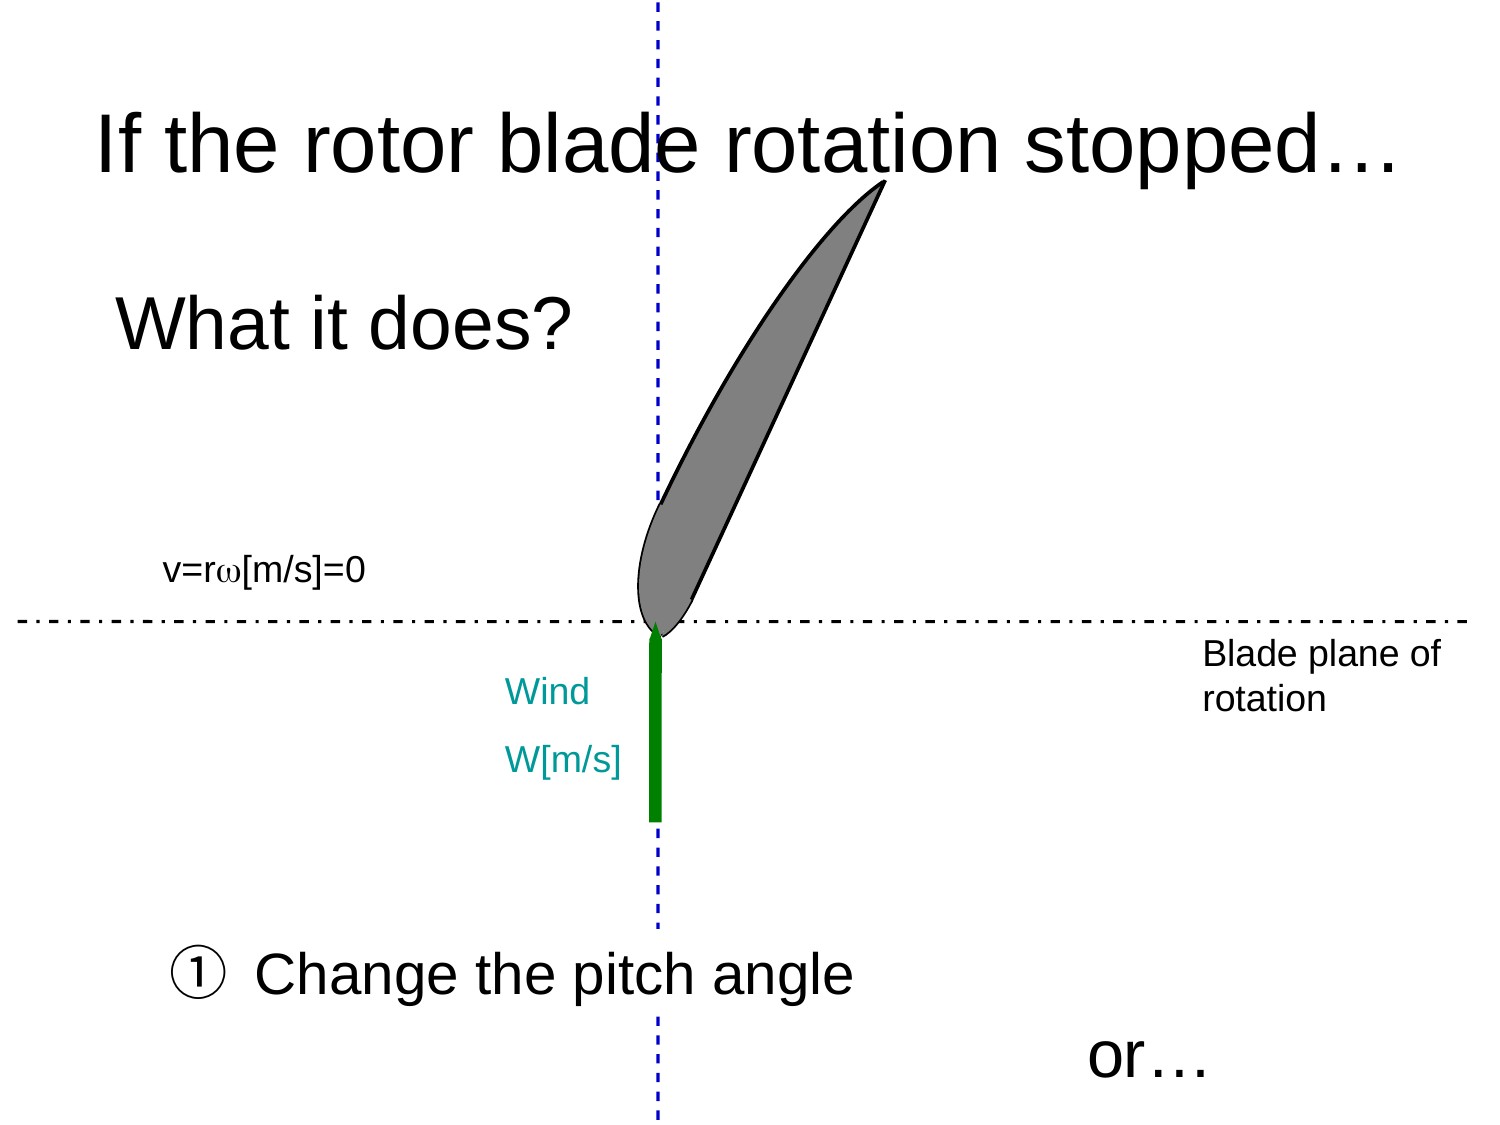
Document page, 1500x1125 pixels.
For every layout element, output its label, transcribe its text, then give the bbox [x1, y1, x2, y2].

text_box If the rotor blade rotation stopped… [75, 45, 1426, 233]
text_box ① Change the pitch angle [96, 929, 871, 1014]
text_box Blade plane of rotation [1187, 621, 1500, 728]
text_box or… [1072, 1003, 1392, 1100]
text_box v=rw[m/s]=0 [147, 537, 609, 599]
text_box [639, 233, 858, 637]
text_box What it does? [100, 267, 774, 374]
text_box Wind W[m/s] [490, 659, 649, 787]
